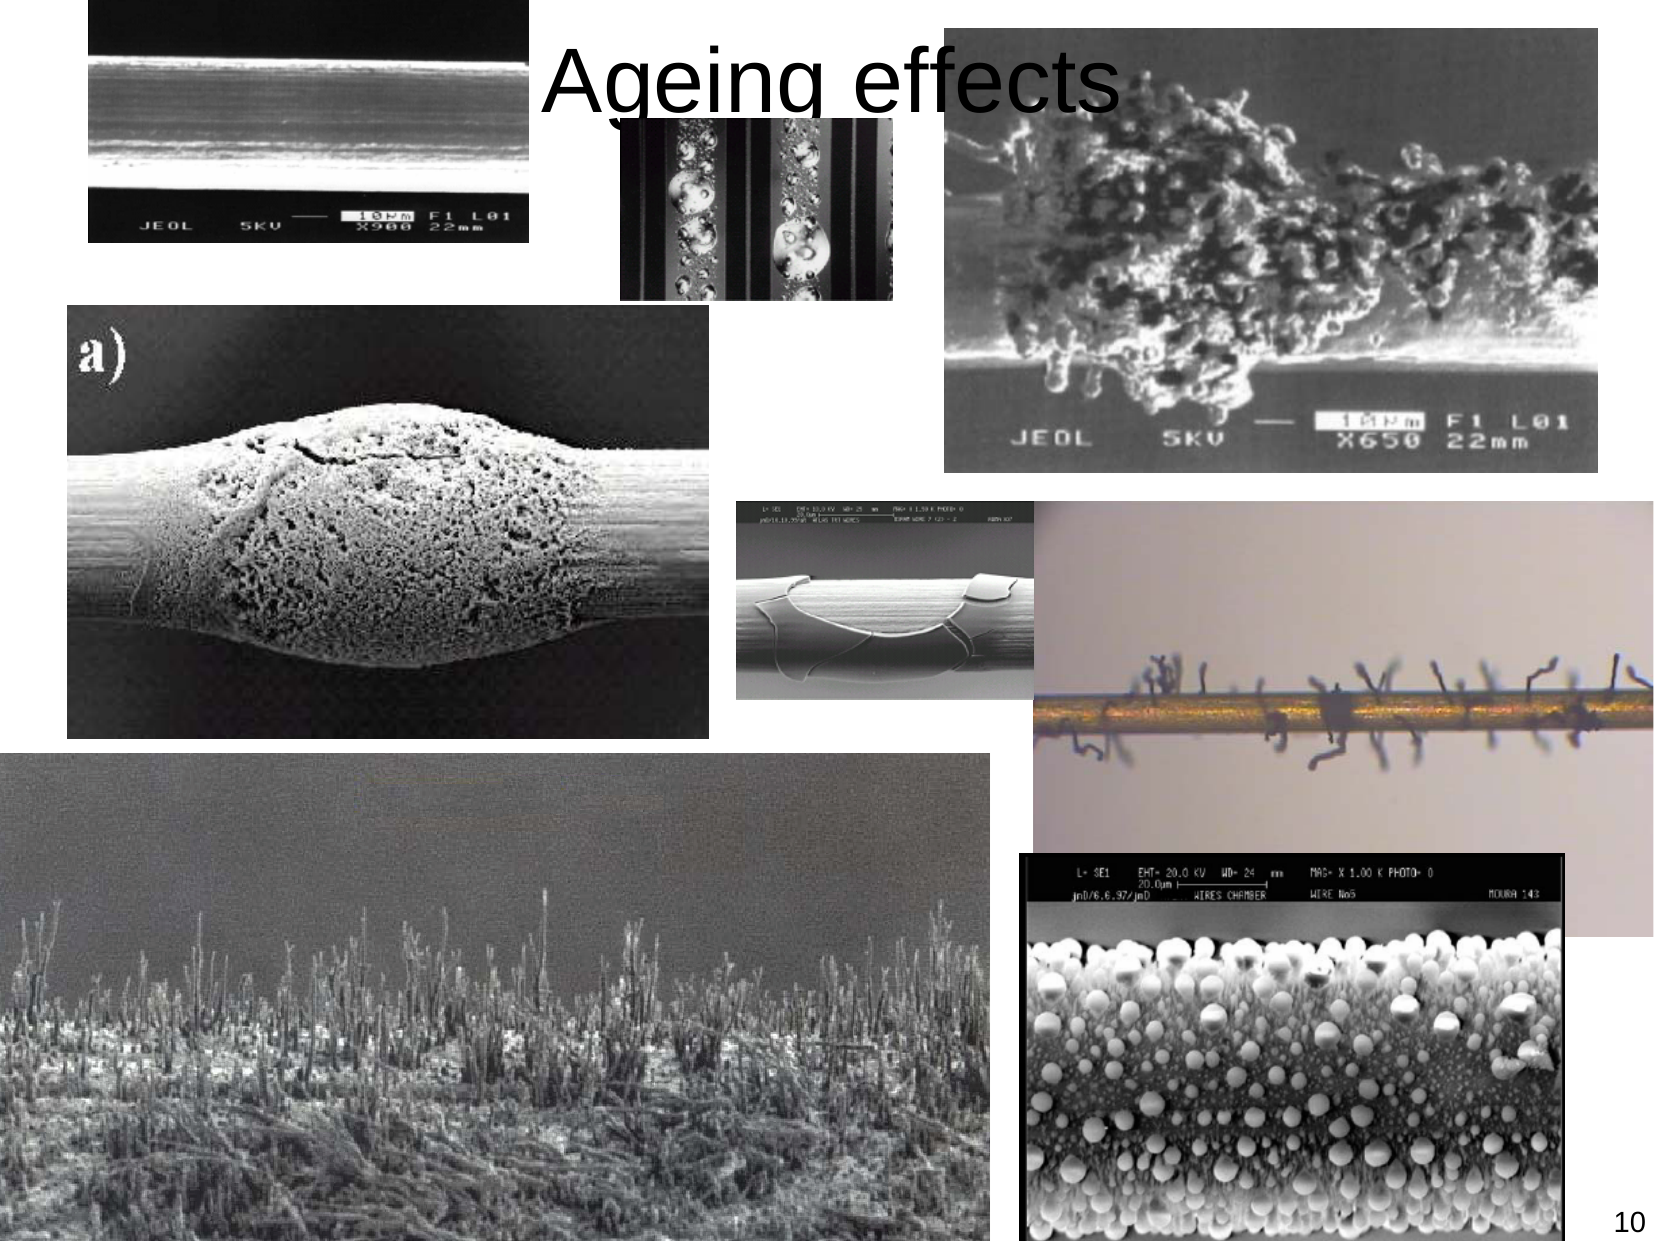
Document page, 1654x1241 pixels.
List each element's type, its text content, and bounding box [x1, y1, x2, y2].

picture [88, 0, 529, 244]
picture [67, 305, 709, 739]
picture [736, 501, 1654, 1241]
title Ageing effects [529, 0, 1577, 178]
picture [620, 118, 893, 301]
picture [0, 753, 991, 1241]
picture [944, 28, 1598, 473]
